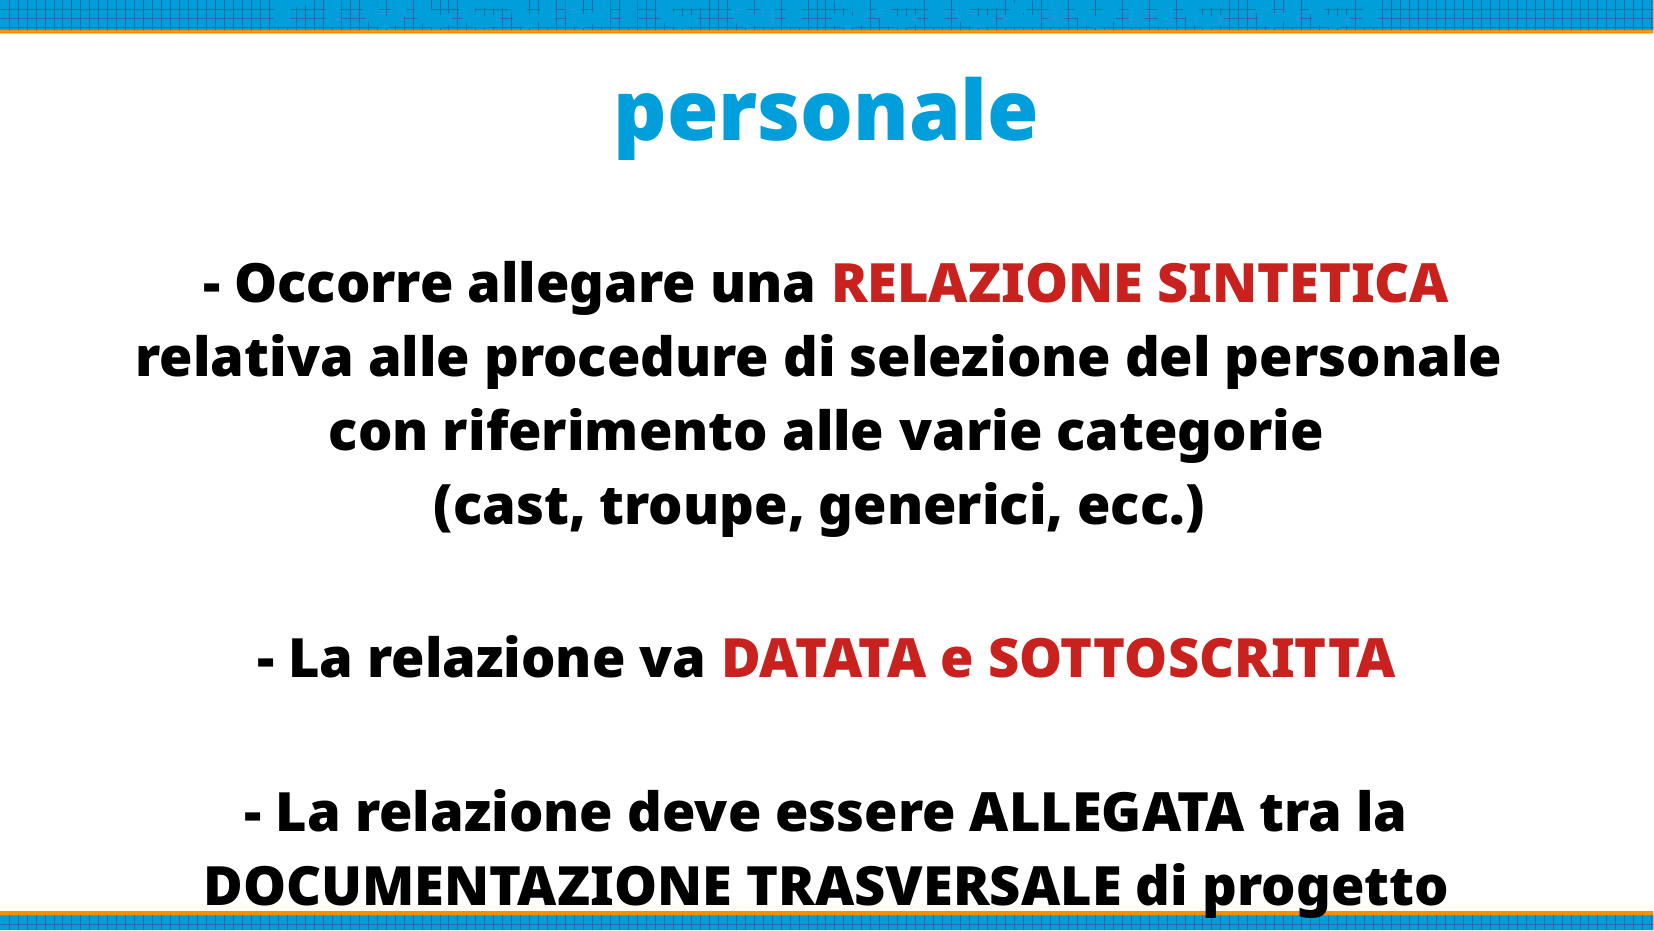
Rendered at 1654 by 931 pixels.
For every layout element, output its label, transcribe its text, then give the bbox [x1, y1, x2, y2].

subtitle Procedure di selezione del personale - Occorre allegare una RELAZIONE SINTETICA relativa alle procedure di selezione del personale con riferimento alle varie categorie (cast, troupe, generici, ecc.) - La relazione va DATATA e SOTTOSCRITTA - La relazione deve essere ALLEGATA tra la DOCUMENTAZIONE TRASVERSALE di progetto [88, 32, 1565, 931]
